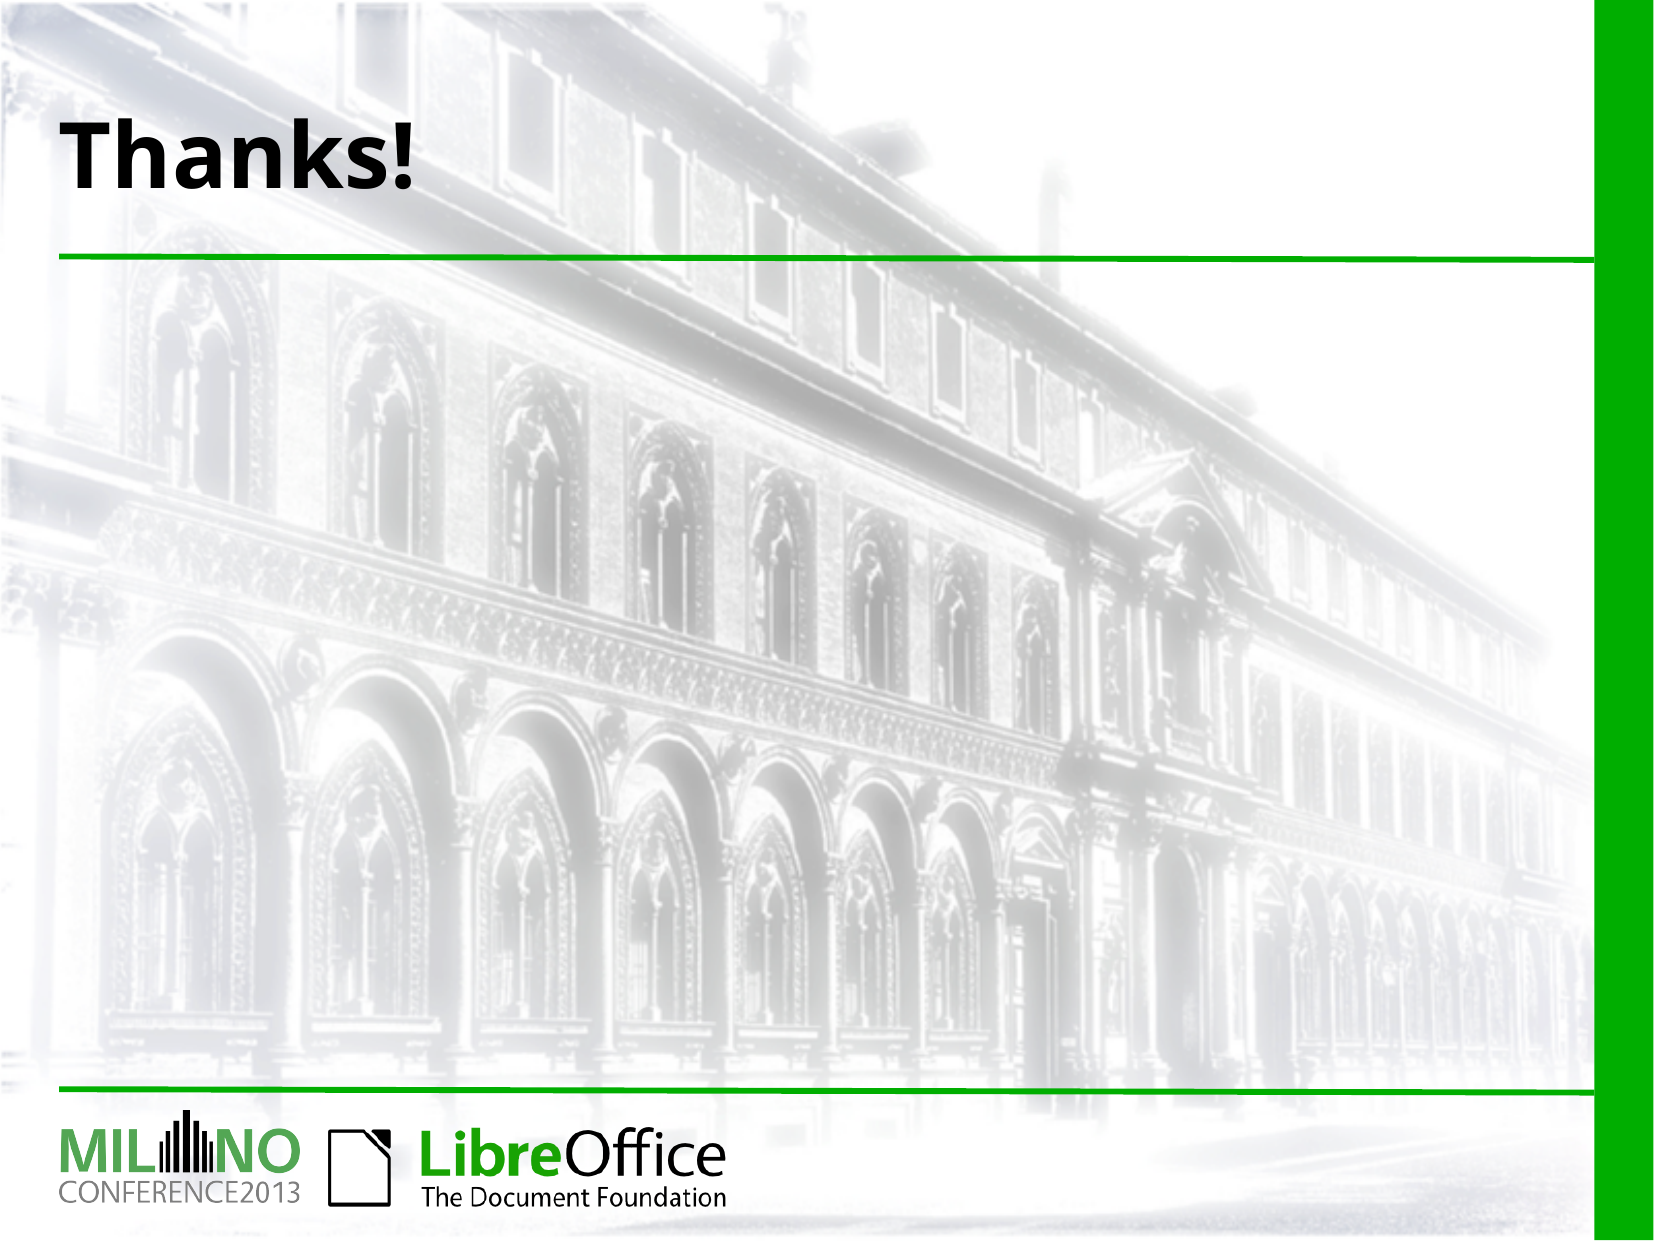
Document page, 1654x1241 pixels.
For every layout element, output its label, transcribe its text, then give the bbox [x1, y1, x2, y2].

title Thanks! [59, 49, 1548, 257]
subtitle [35, 290, 1524, 1010]
picture [0, 1, 1594, 1241]
